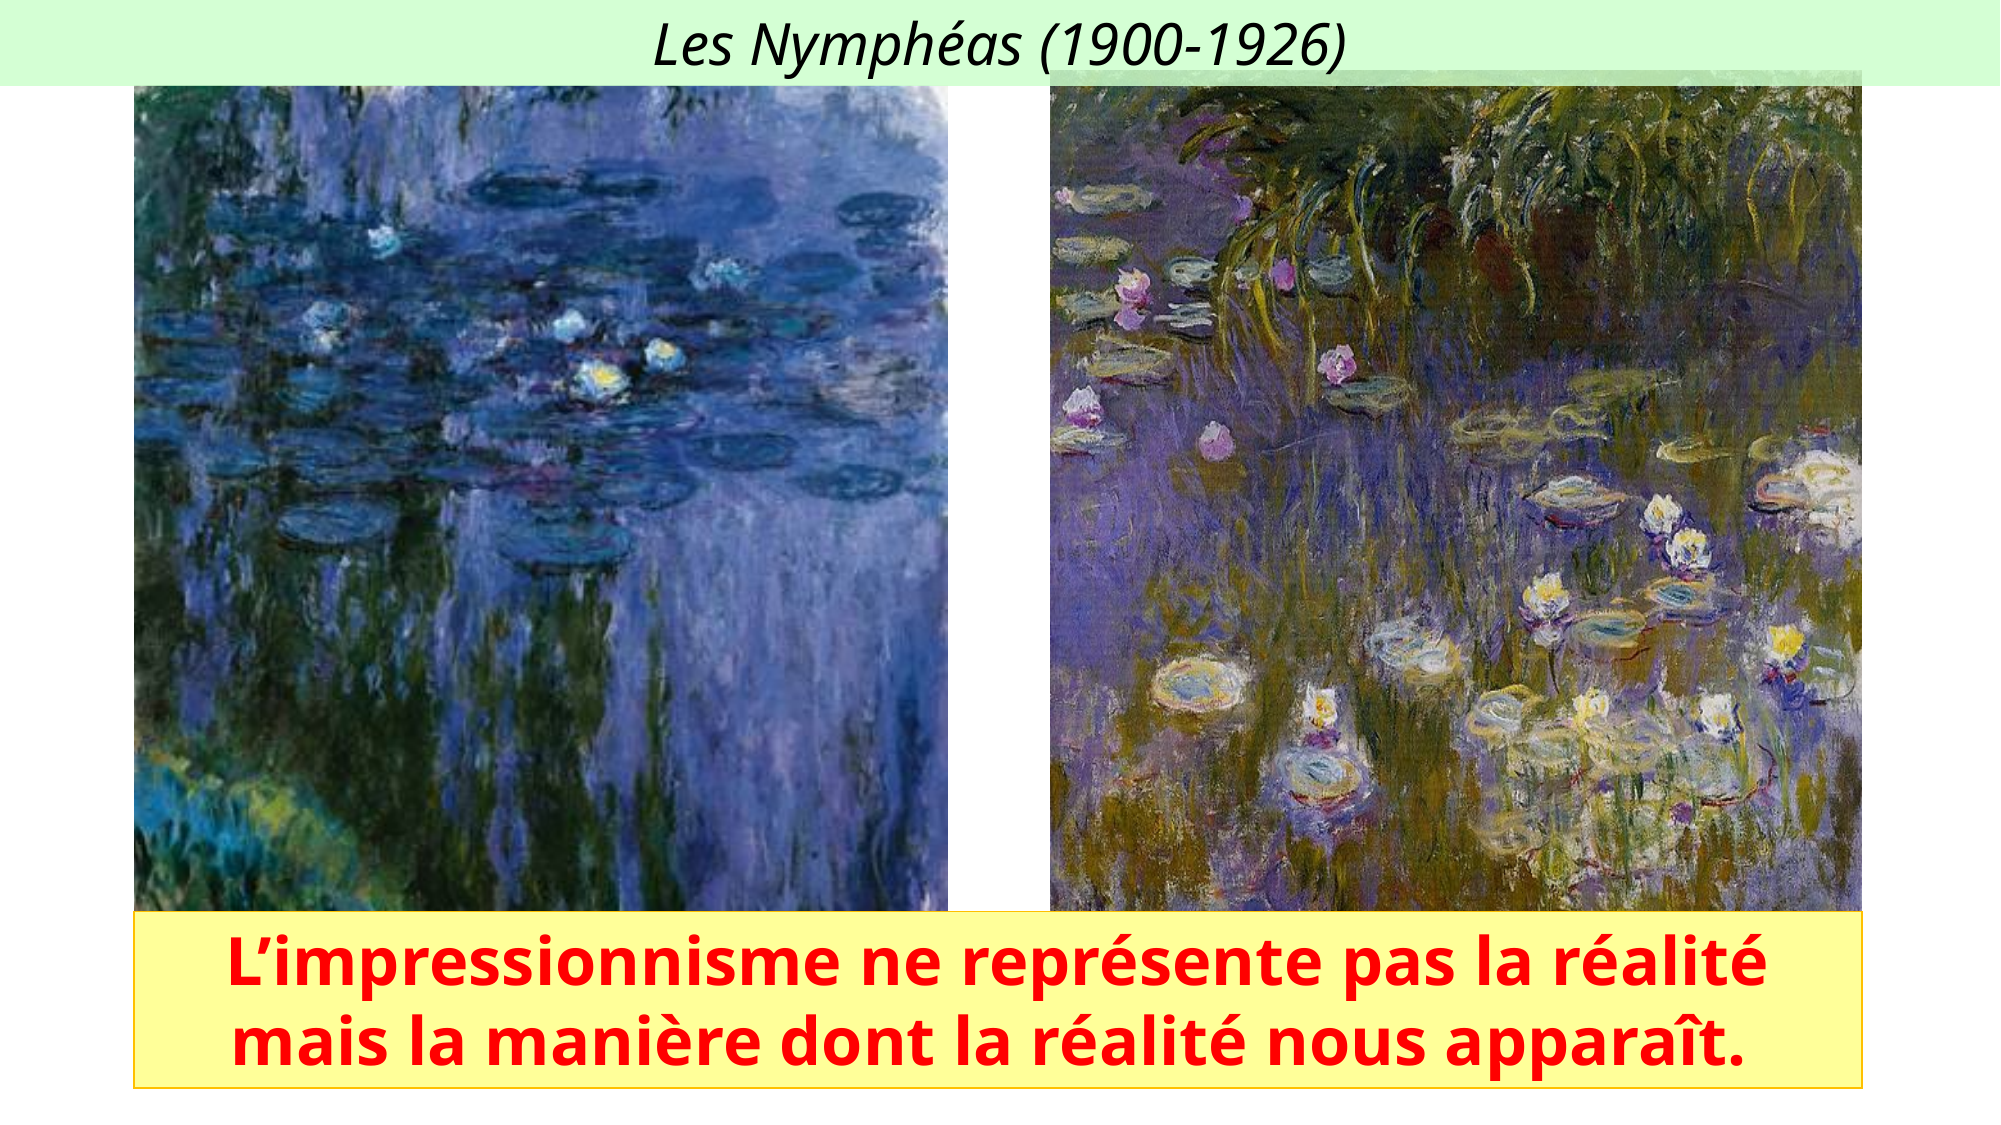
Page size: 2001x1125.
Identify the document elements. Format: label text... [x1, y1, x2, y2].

text_box L’impressionnisme ne représente pas la réalité mais la manière dont la réalité nous apparaît. [134, 911, 1862, 1089]
picture [1050, 86, 1862, 911]
text_box Les Nymphéas (1900-1926) [0, 0, 2000, 86]
picture [134, 86, 948, 911]
